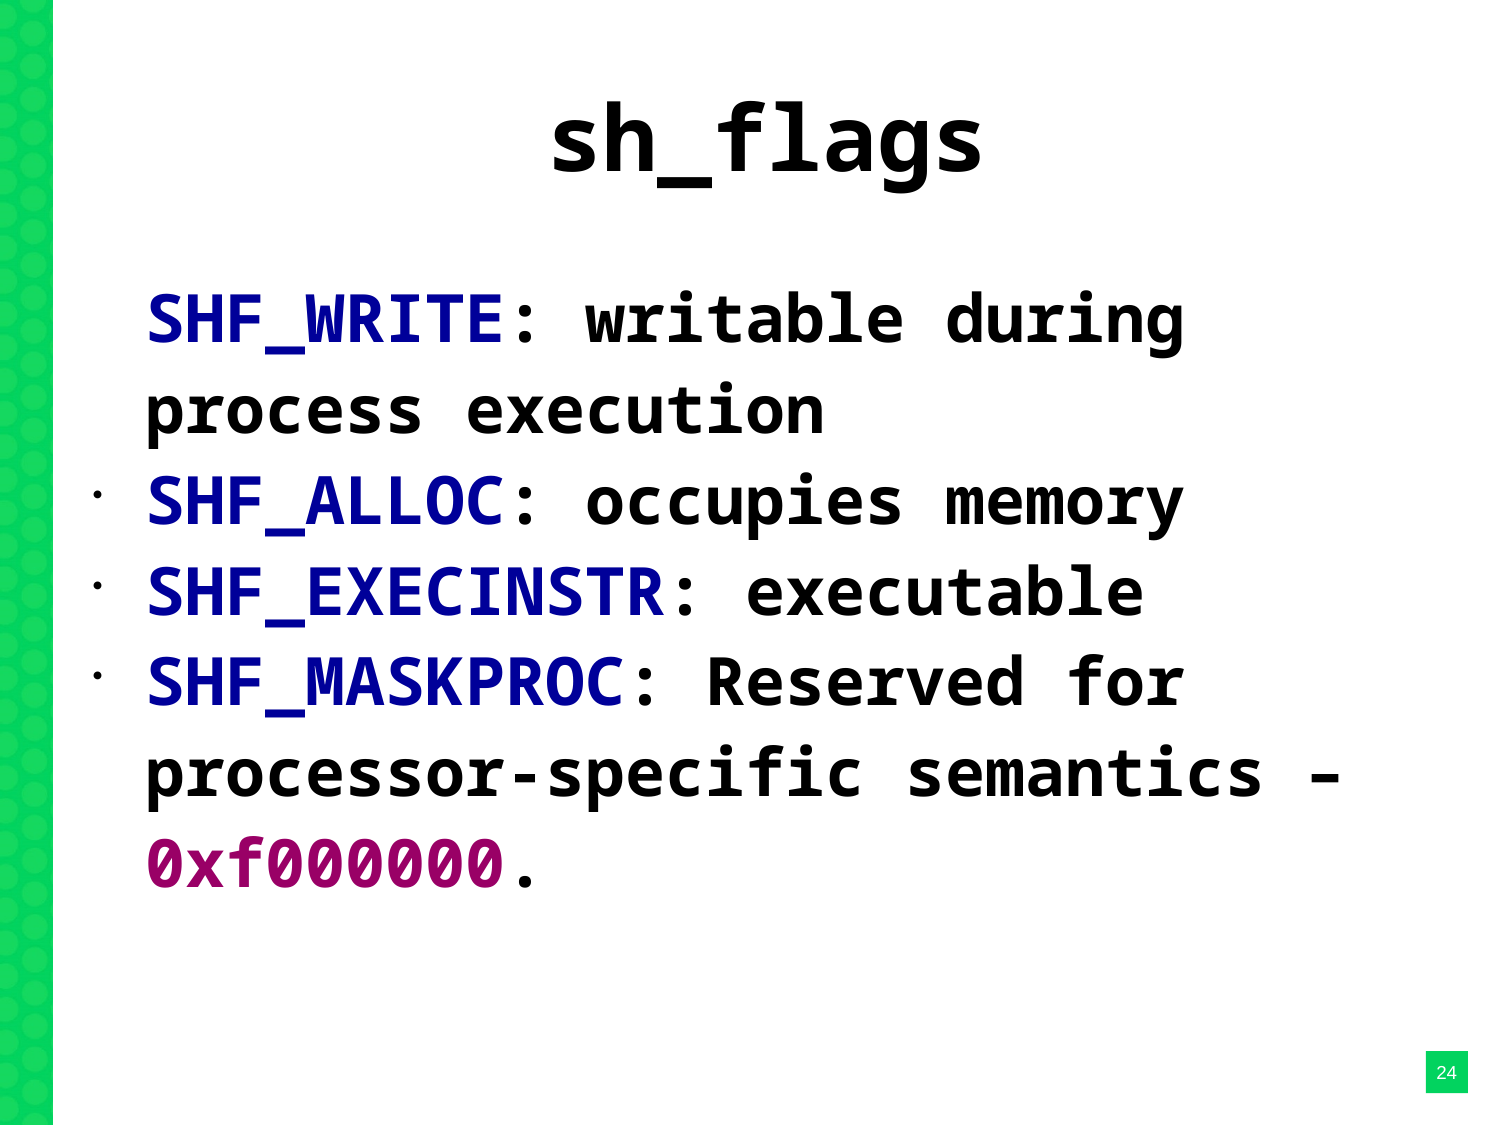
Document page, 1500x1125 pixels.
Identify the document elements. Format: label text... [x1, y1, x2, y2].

title sh_flags [75, 42, 1426, 229]
list SHF_WRITE: writable during process execution SHF_ALLOC: occupies memory SHF_EXECINSTR: executable SHF_MASKPROC: Reserved for processor-specific semantics – 0xf000000. [75, 271, 1426, 924]
text_box <number> [1425, 1051, 1468, 1094]
picture [0, 0, 53, 1125]
